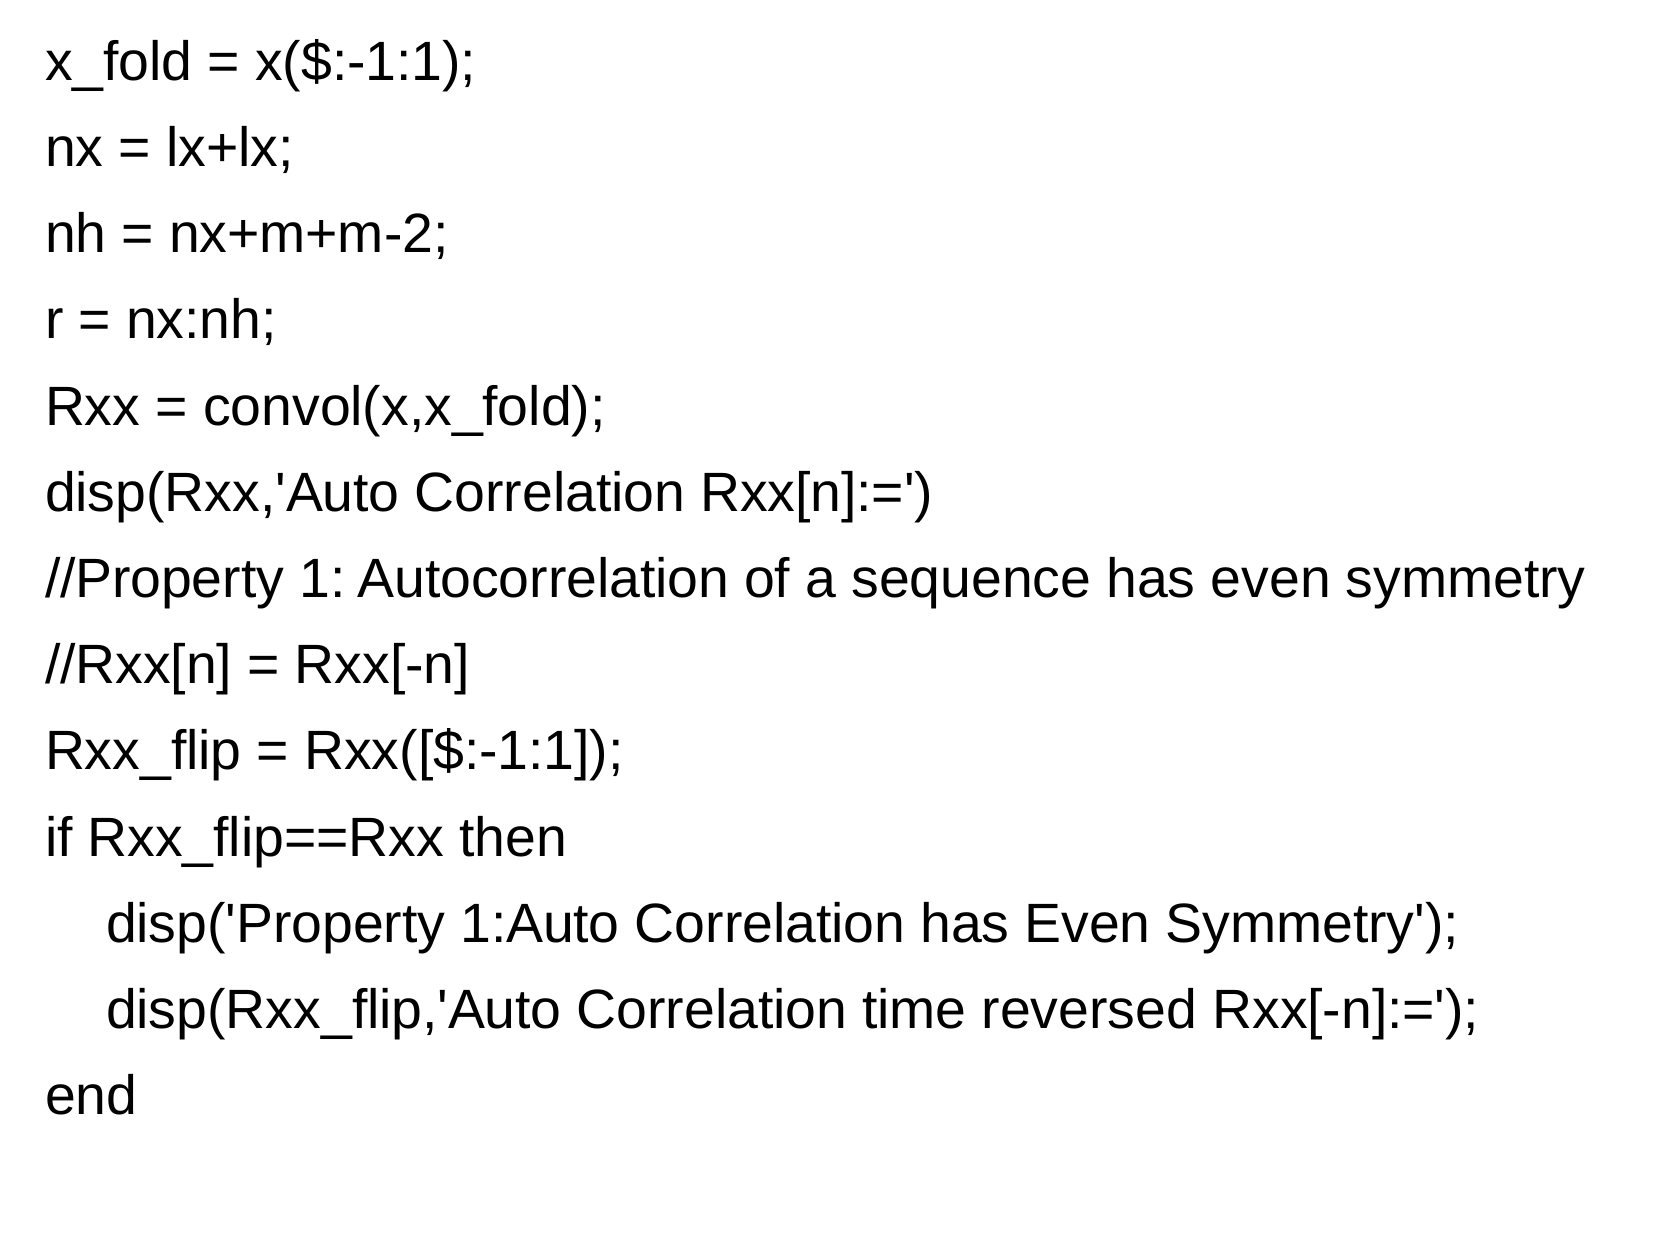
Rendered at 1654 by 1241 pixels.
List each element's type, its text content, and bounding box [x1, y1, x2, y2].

list x_fold = x($:-1:1); nx = lx+lx; nh = nx+m+m-2; r = nx:nh; Rxx = convol(x,x_fold); disp(Rxx,'Auto Correlation Rxx[n]:=') //Property 1: Autocorrelation of a sequence has even symmetry //Rxx[n] = Rxx[-n] Rxx_flip = Rxx([$:-1:1]); if Rxx_flip==Rxx then disp('Property 1:Auto Correlation has Even Symmetry'); disp(Rxx_flip,'Auto Correlation time reversed Rxx[-n]:='); end [45, 30, 1606, 1201]
